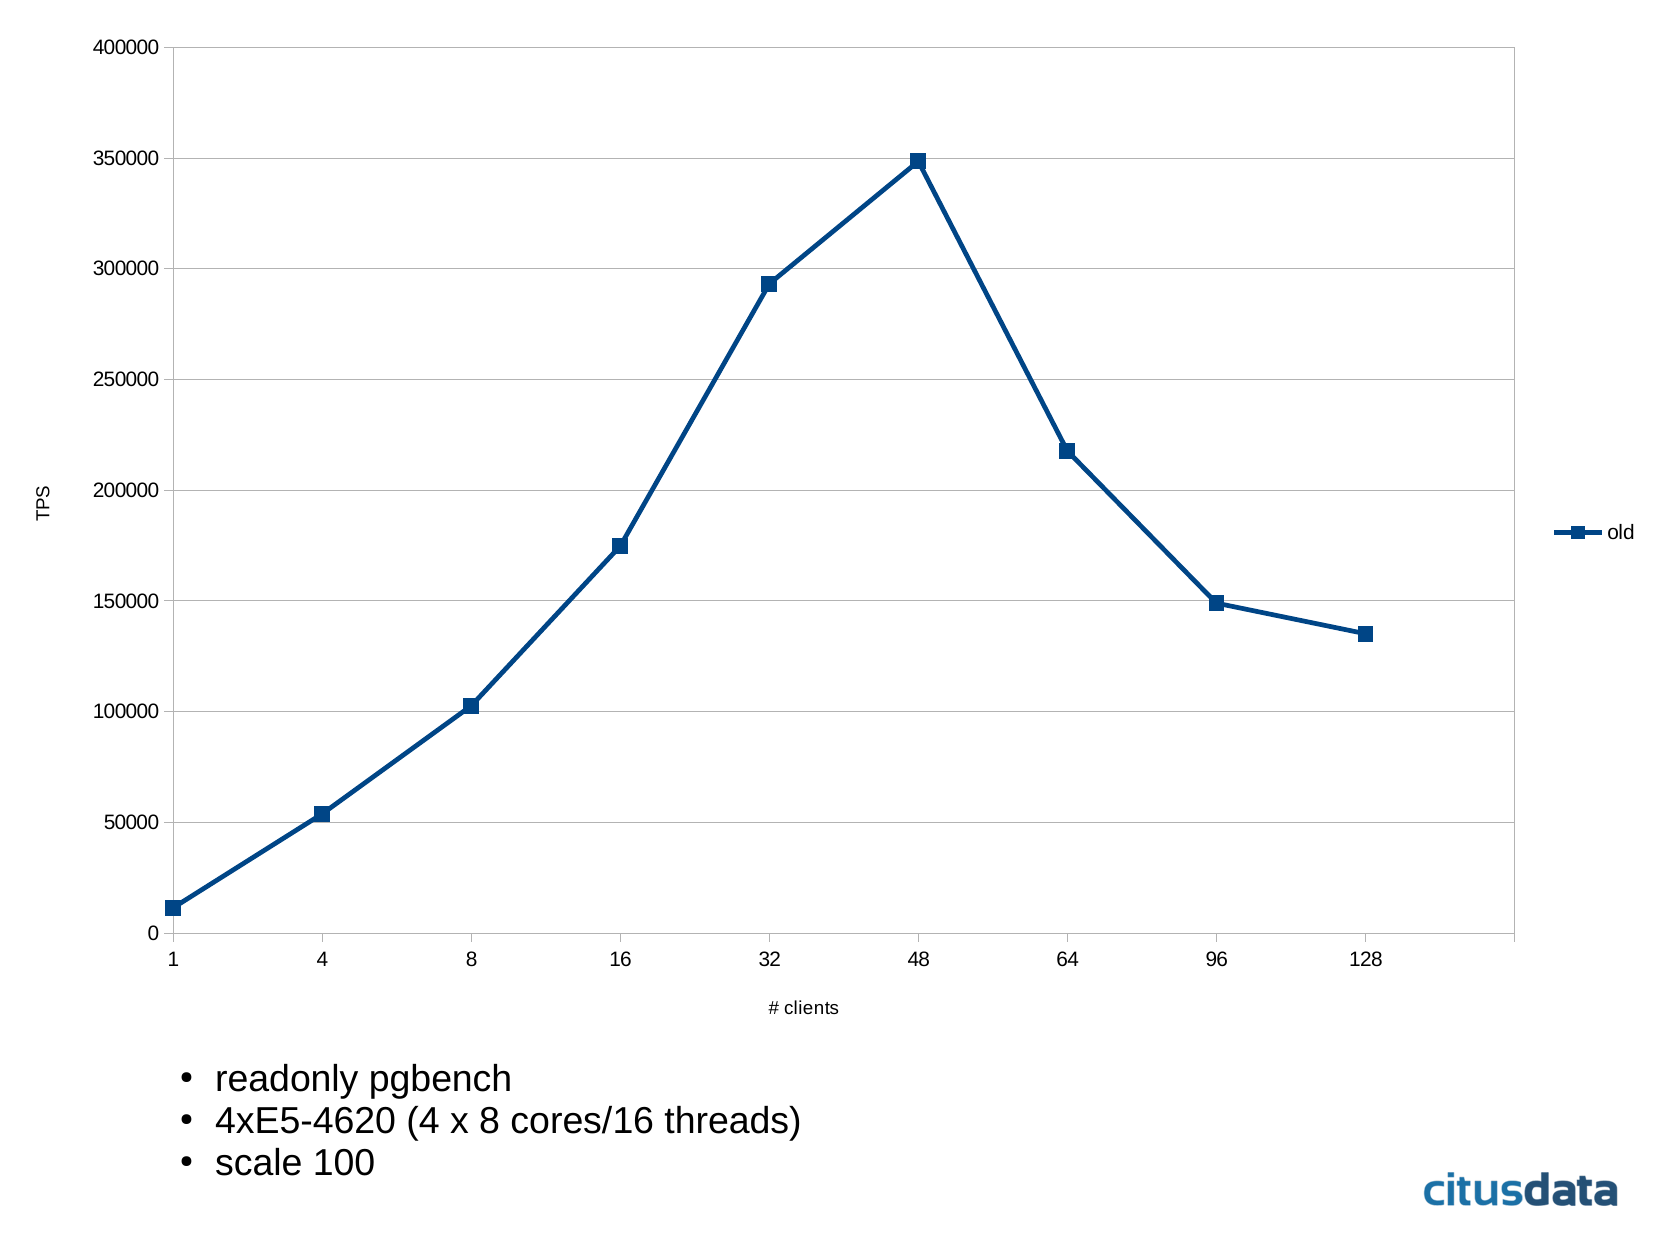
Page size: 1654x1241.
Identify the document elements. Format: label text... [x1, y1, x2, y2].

picture [1420, 1167, 1622, 1209]
chart [0, 15, 1654, 1051]
text_box readonly pgbench 4xE5-4620 (4 x 8 cores/16 threads) scale 100 [165, 1050, 1471, 1191]
